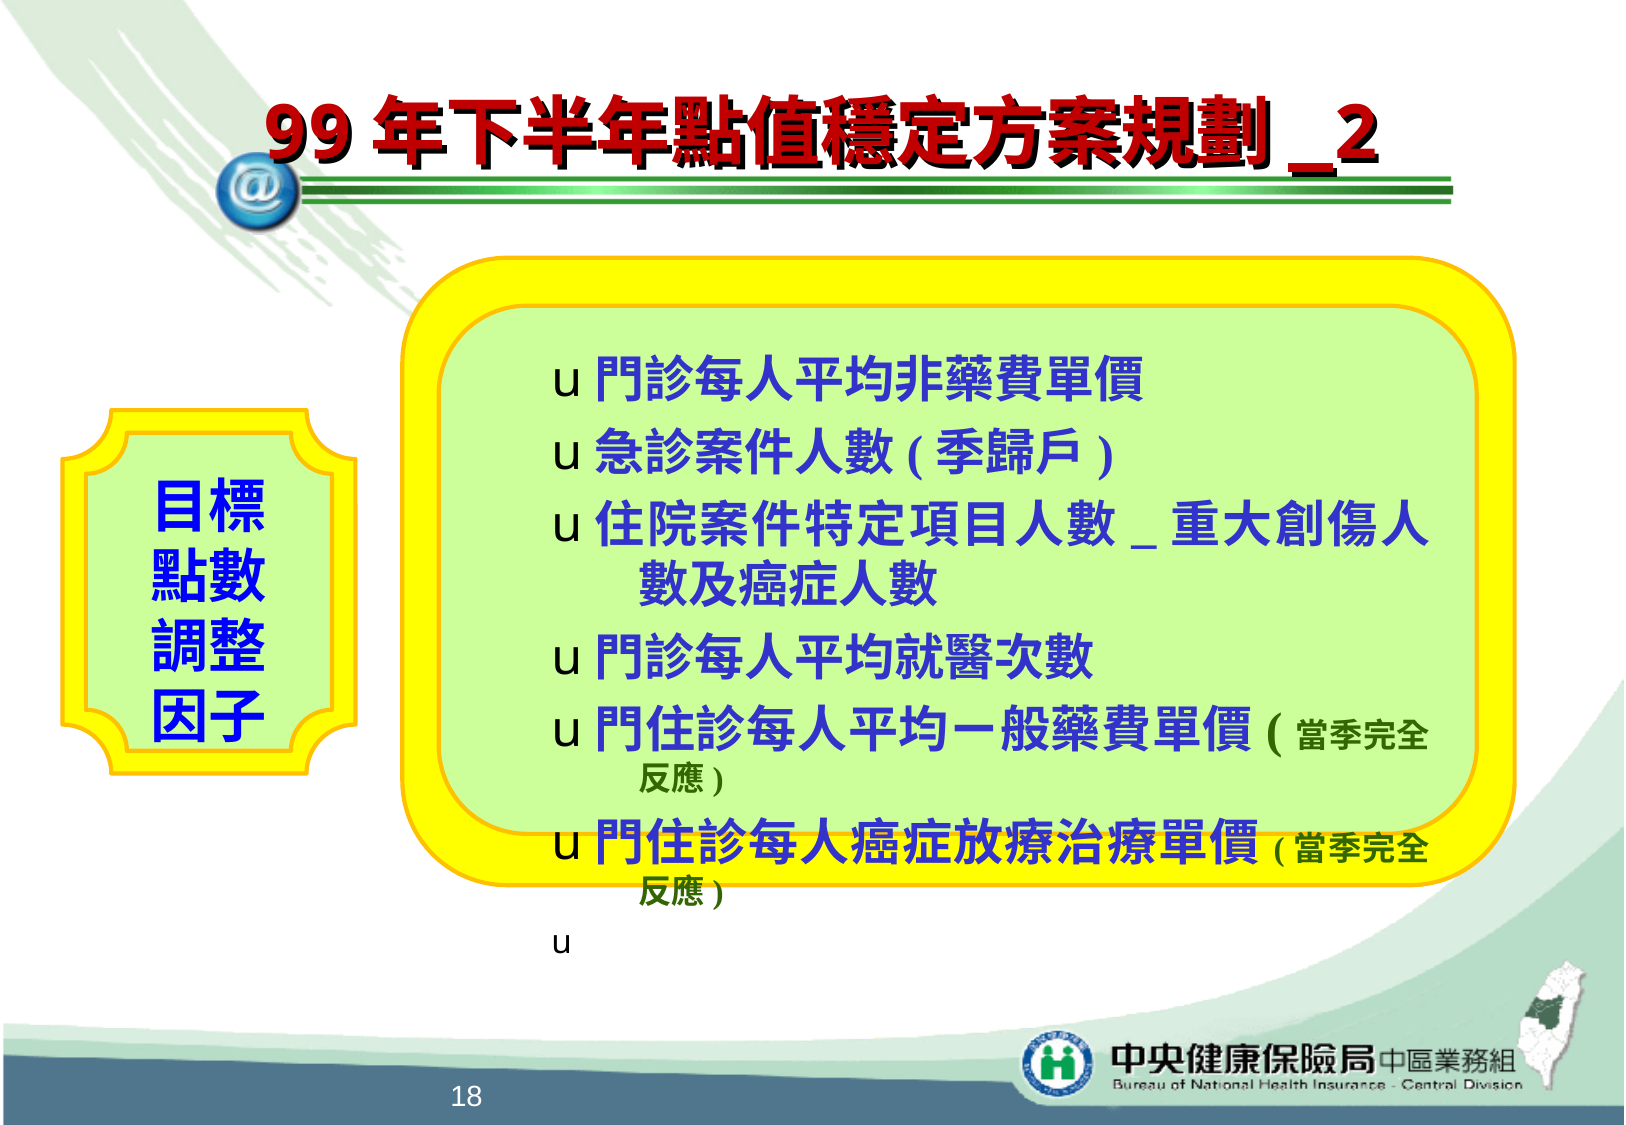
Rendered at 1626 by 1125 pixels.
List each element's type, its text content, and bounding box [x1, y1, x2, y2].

text_box 目標點數調整因子 [85, 432, 333, 751]
text_box [402, 257, 1515, 886]
text_box [62, 410, 356, 774]
text_box 門診每人平均非藥費單價 急診案件人數(季歸戶) 住院案件特定項目人數_重大創傷人數及癌症人數 門診每人平均就醫次數 門住診每人平均ㄧ般藥費單價(當季完全反應) 門住診每人癌症放療治療單價(當季完全反應) [449, 339, 1446, 844]
title 99年下半年點值穩定方案規劃_2 [121, 35, 1521, 223]
text_box [435, 1065, 815, 1125]
